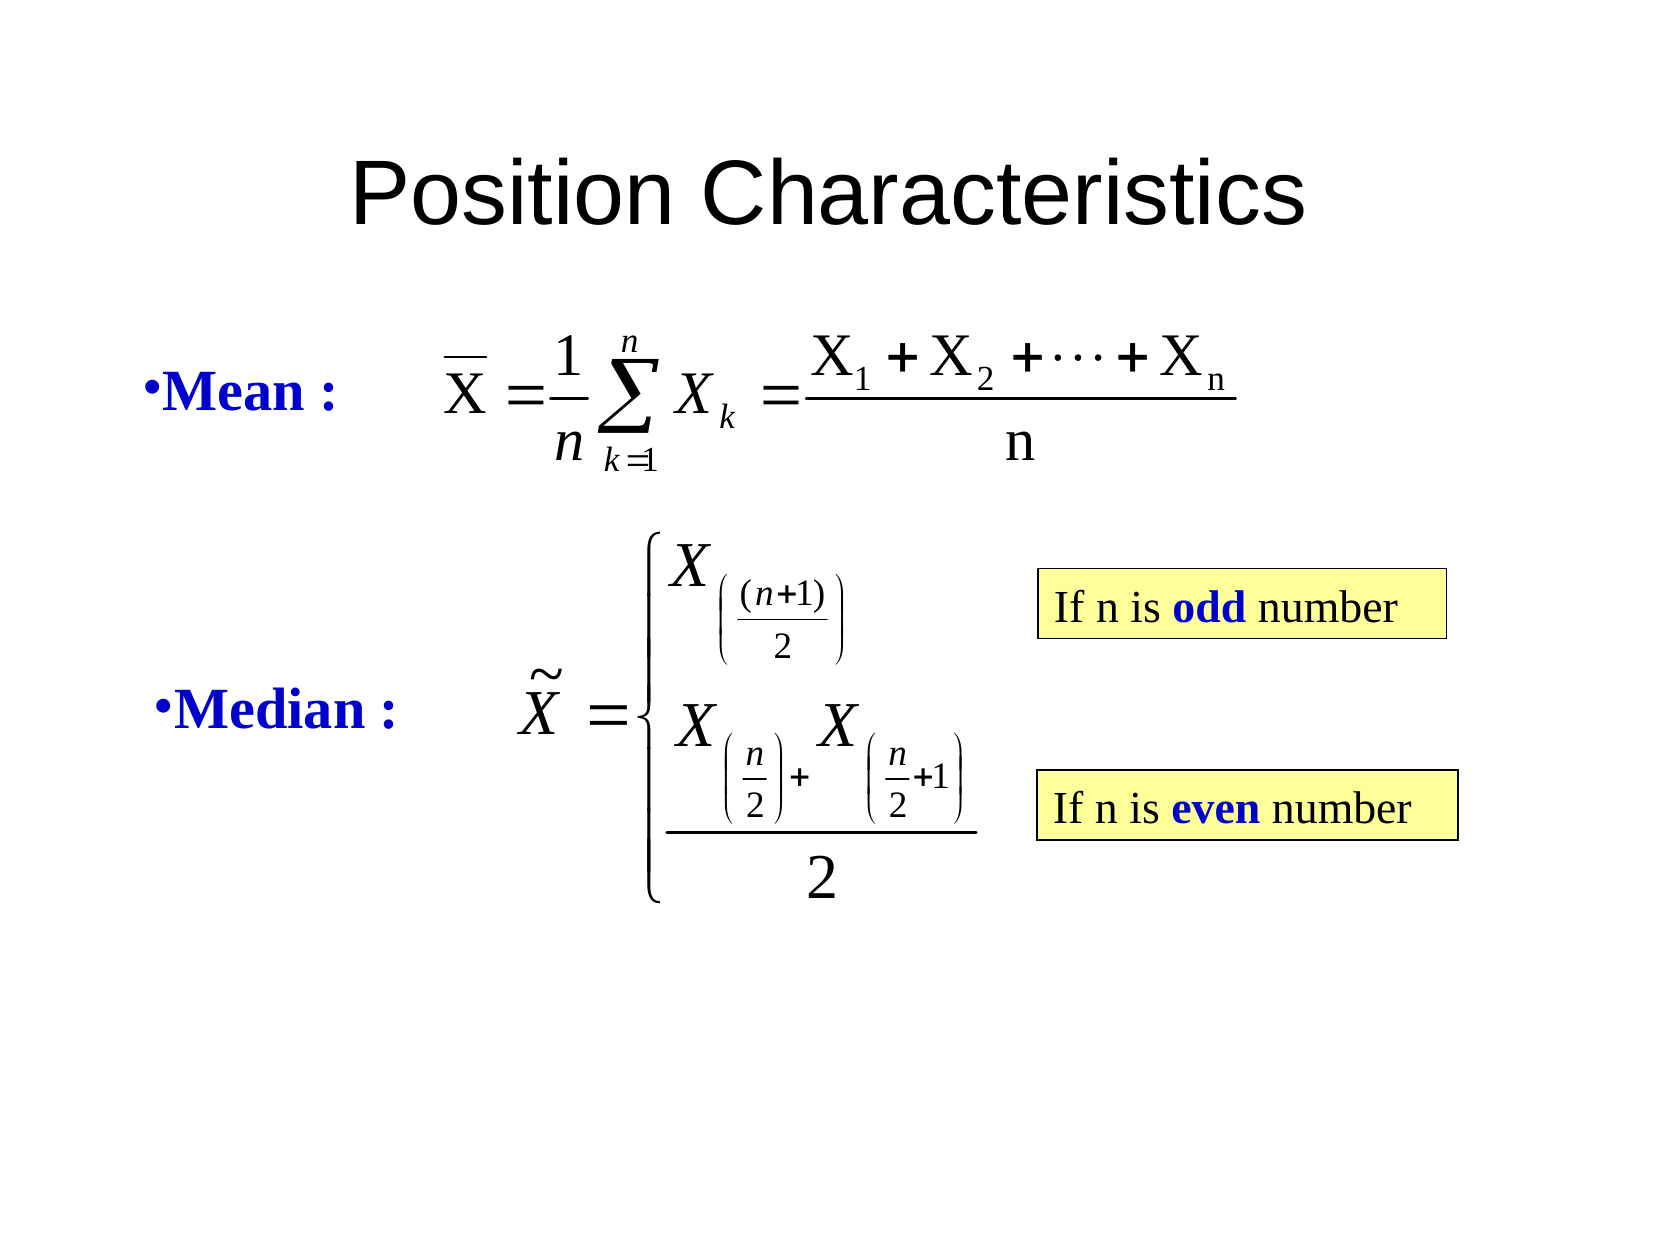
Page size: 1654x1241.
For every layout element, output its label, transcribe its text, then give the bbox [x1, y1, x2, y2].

text_box If n is even number [1037, 769, 1459, 841]
text_box Median : [139, 663, 471, 749]
text_box Mean : [127, 343, 529, 430]
text_box If n is odd number [1037, 568, 1447, 639]
title Position Characteristics [81, 125, 1544, 251]
text_box [505, 521, 990, 916]
text_box [434, 312, 1250, 484]
